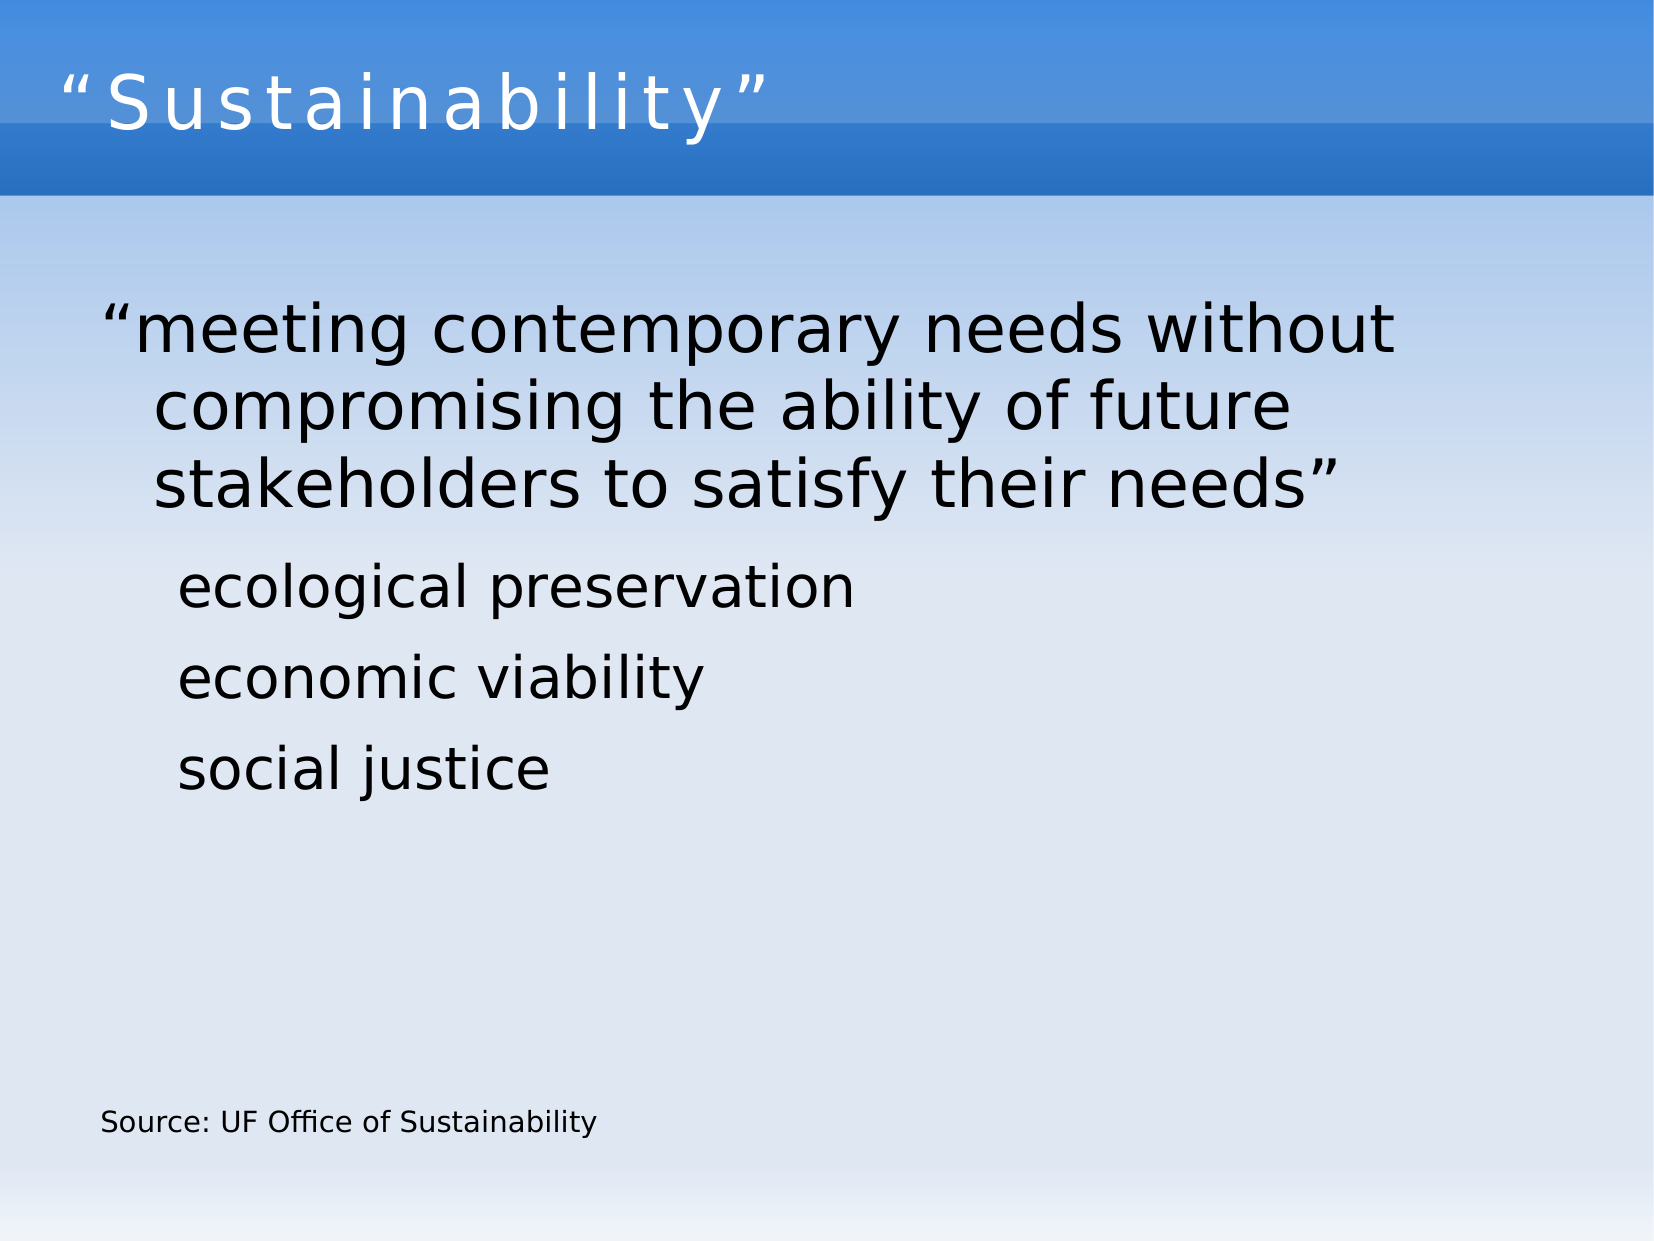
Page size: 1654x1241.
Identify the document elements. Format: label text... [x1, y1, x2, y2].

title “Sustainability” [59, 29, 1270, 178]
list “meeting contemporary needs without compromising the ability of future stakeholders to satisfy their needs” ecological preservation economic viability social justice Source: UF Office of Sustainability [82, 290, 1571, 1140]
picture [0, 0, 1654, 1241]
